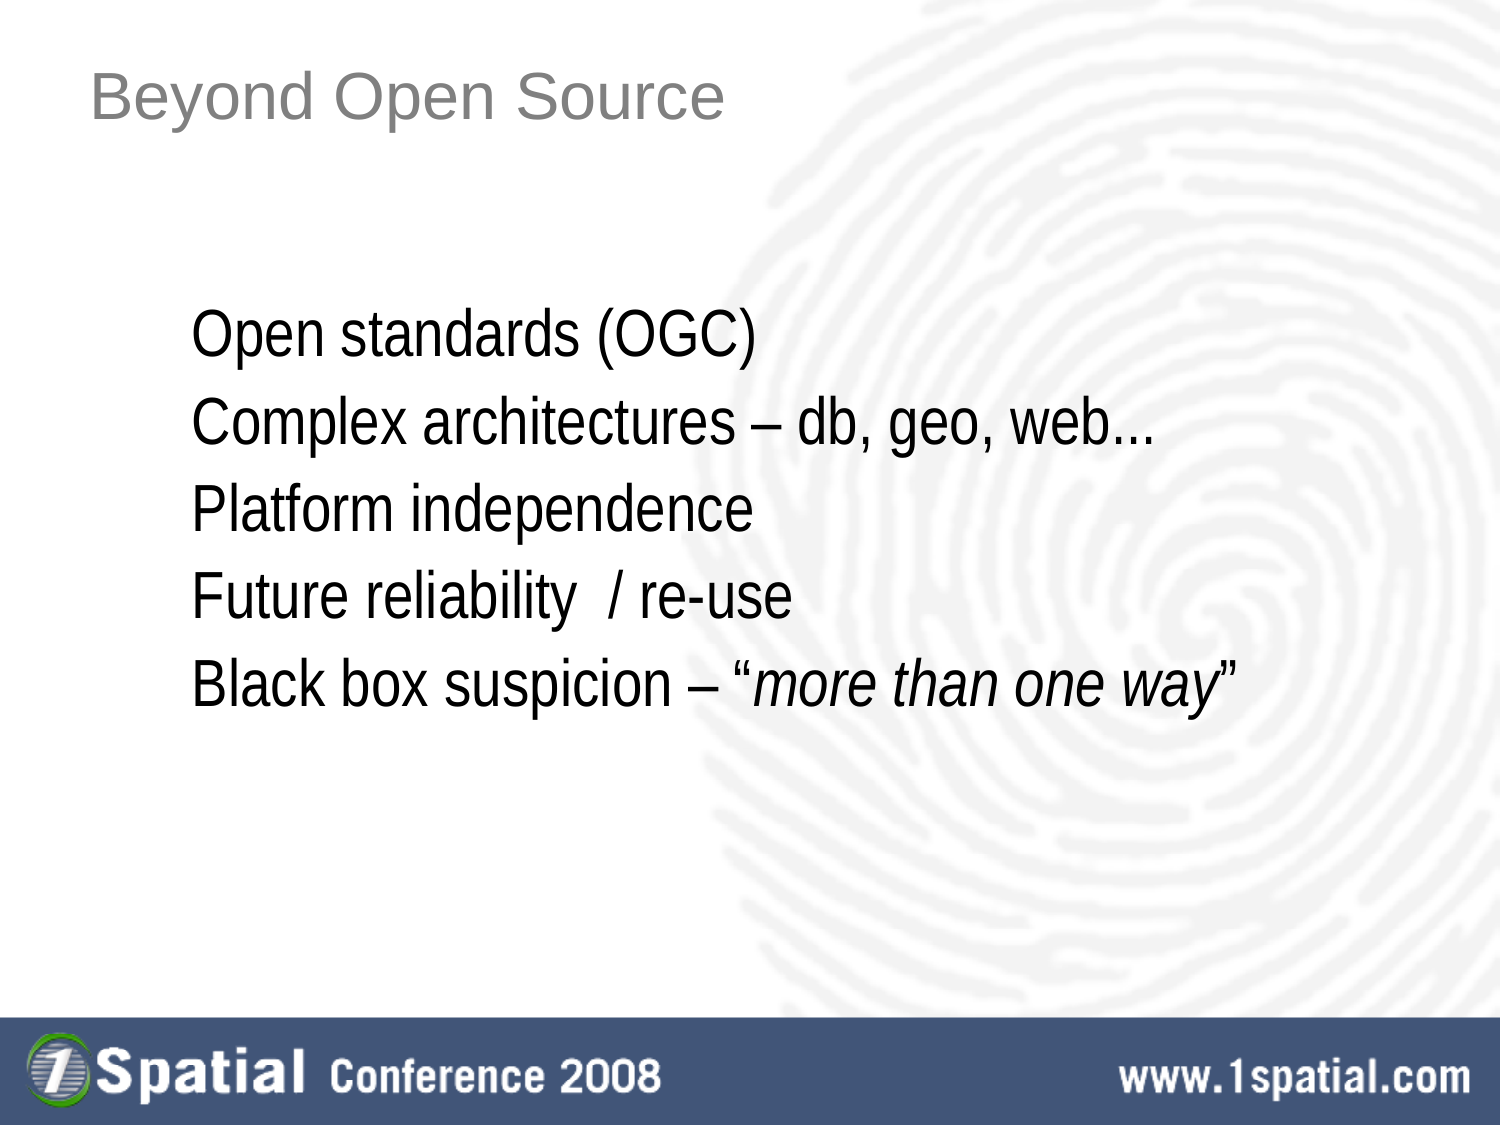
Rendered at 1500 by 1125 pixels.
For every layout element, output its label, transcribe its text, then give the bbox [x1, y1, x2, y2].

list Open standards (OGC) Complex architectures – db, geo, web... Platform independence Future reliability / re-use Black box suspicion – “more than one way” [191, 300, 1317, 934]
title Beyond Open Source [89, 42, 1149, 154]
